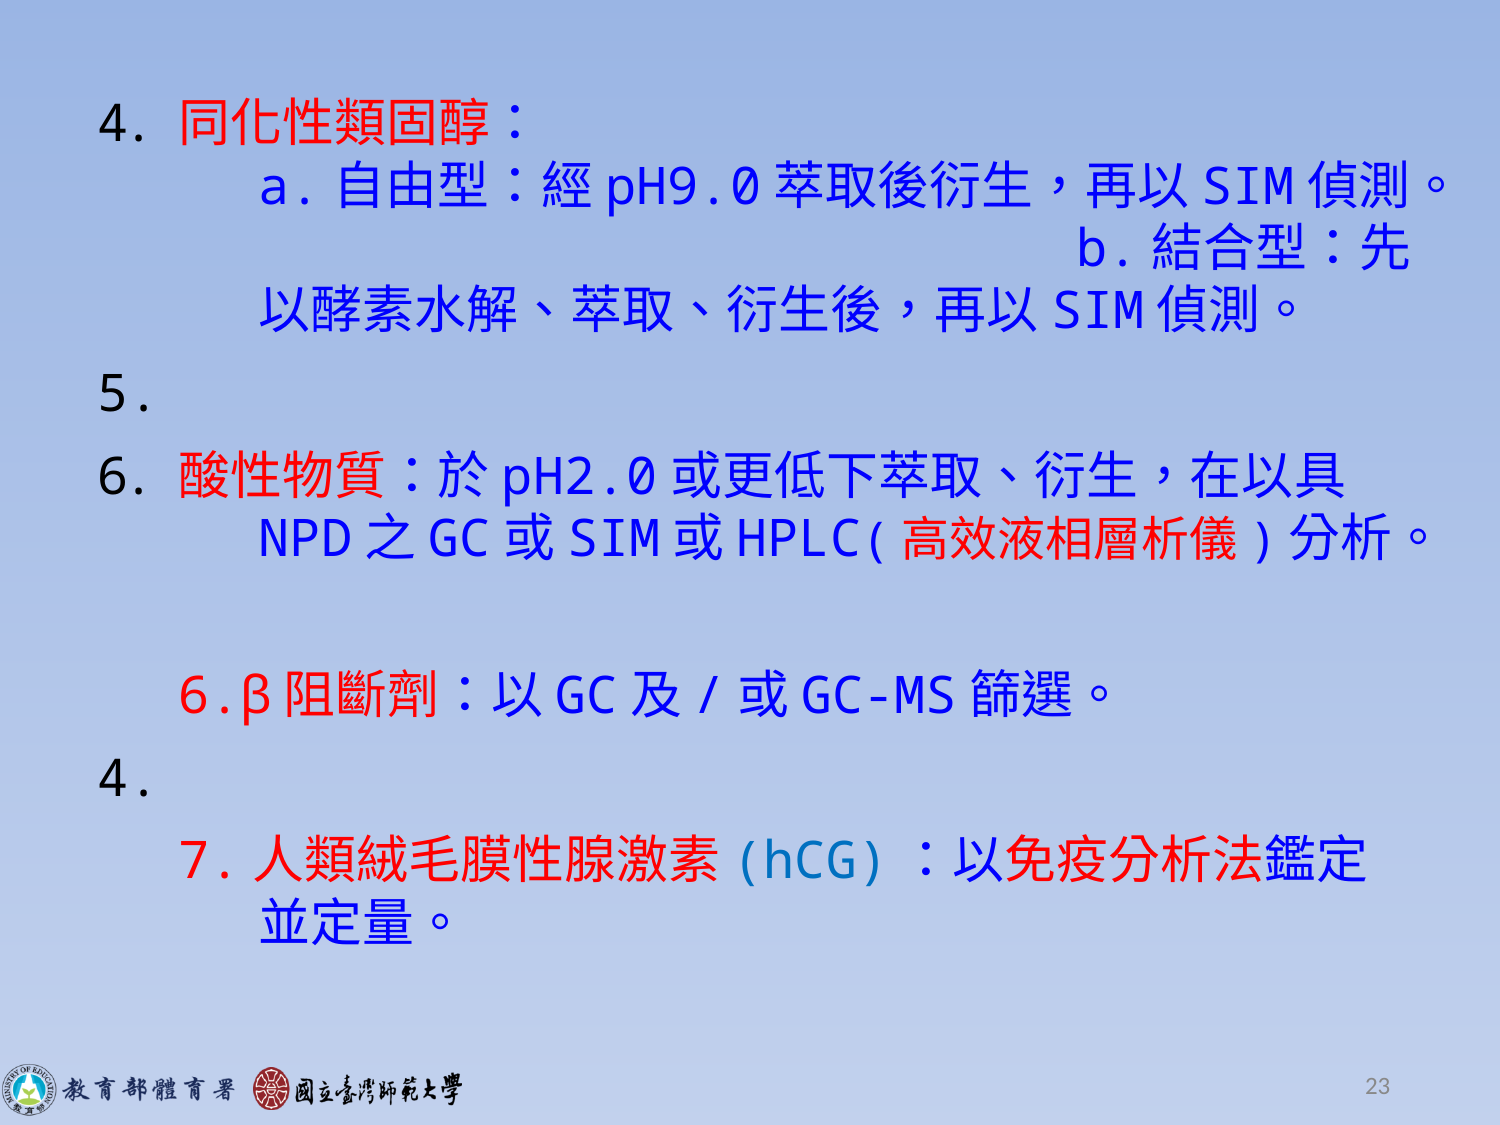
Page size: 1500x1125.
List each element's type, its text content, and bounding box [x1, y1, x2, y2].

text_box [1350, 1061, 1475, 1103]
list 同化性類固醇： a.自由型：經pH9.0萃取後衍生，再以SIM偵測。 b.結合型：先以酵素水解、萃取、衍生後，再以SIM偵測。 酸性物質：於pH2.0或更低下萃取、衍生，在以具NPD之GC或SIM或HPLC(高效液相層析儀)分析。 6.β阻斷劑：以GC及/或GC-MS篩選。 7.人類絨毛膜性腺激素(hCG)：以免疫分析法鑑定並定量。 [82, 82, 1433, 1052]
